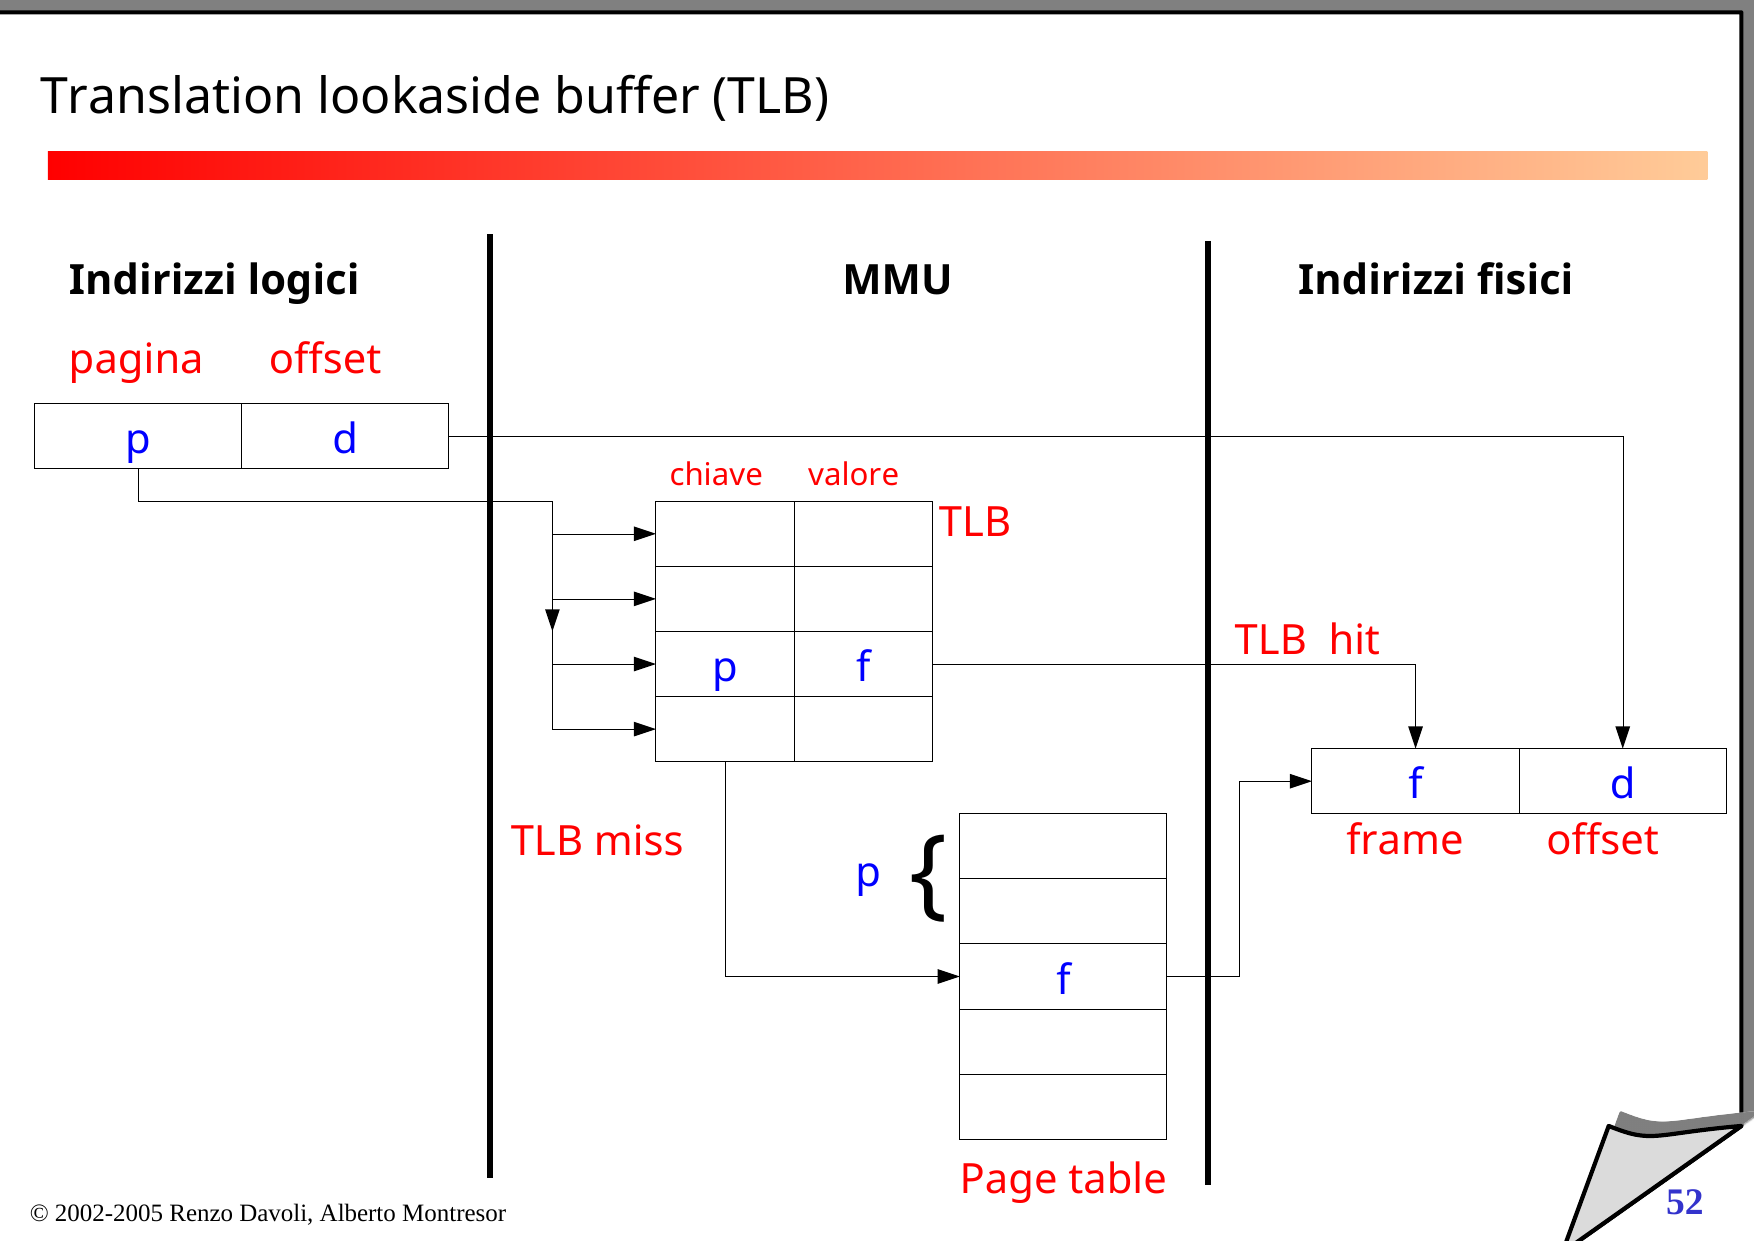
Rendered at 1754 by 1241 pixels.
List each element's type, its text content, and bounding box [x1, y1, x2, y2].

text_box valore [808, 450, 912, 515]
text_box p [855, 839, 882, 904]
text_box f [794, 631, 933, 696]
text_box { [909, 787, 974, 942]
text_box TLB miss [510, 807, 716, 872]
text_box Indirizzi fisici [1298, 247, 1633, 312]
text_box p [655, 631, 794, 696]
text_box chiave [669, 449, 777, 514]
text_box offset [268, 325, 418, 390]
text_box Indirizzi logici [69, 247, 406, 312]
text_box TLB hit [1234, 607, 1420, 672]
text_box frame [1346, 807, 1484, 872]
text_box Page table [959, 1145, 1195, 1210]
text_box f [1311, 748, 1519, 814]
text_box p [34, 403, 241, 469]
text_box TLB [938, 488, 1030, 553]
text_box f [959, 943, 1167, 1009]
text_box MMU [750, 152, 754, 179]
text_box pagina [68, 325, 211, 390]
text_box offset [1546, 807, 1696, 872]
text_box d [1519, 748, 1727, 814]
text_box d [241, 403, 449, 469]
title Translation lookaside buffer (TLB) [40, 49, 1714, 144]
text_box MMU [842, 247, 965, 312]
